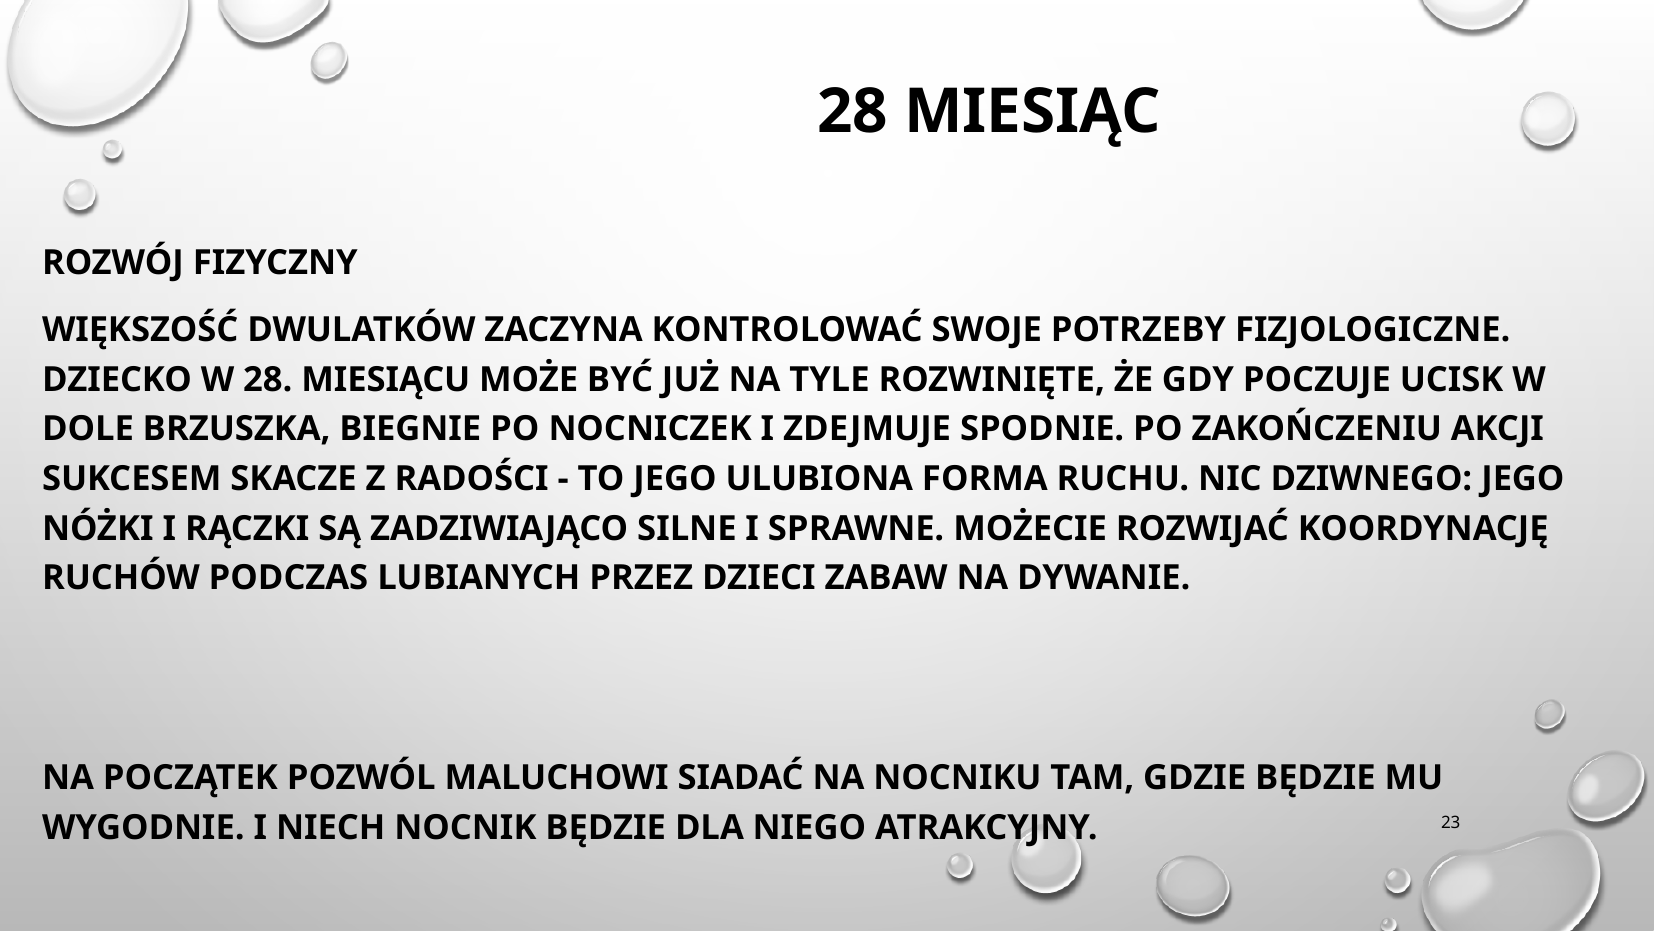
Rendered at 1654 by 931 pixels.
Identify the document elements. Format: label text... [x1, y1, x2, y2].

title 28 miesiąc [324, 35, 1654, 190]
list Rozwój fizyczny Większość dwulatków zaczyna kontrolować swoje potrzeby fizjologiczne. Dziecko w 28. miesiącu może być już na tyle rozwinięte, że gdy poczuje ucisk w dole brzuszka, biegnie po nocniczek i zdejmuje spodnie. Po zakończeniu akcji sukcesem skacze z radości - to jego ulubiona forma ruchu. Nic dziwnego: jego nóżki i rączki są zadziwiająco silne i sprawne. Możecie rozwijać koordynację ruchów podczas lubianych przez dzieci zabaw na dywanie. Na początek pozwól maluchowi siadać na nocniku tam, gdzie będzie mu wygodnie. I niech nocnik będzie dla niego atrakcyjny. [27, 224, 1654, 875]
